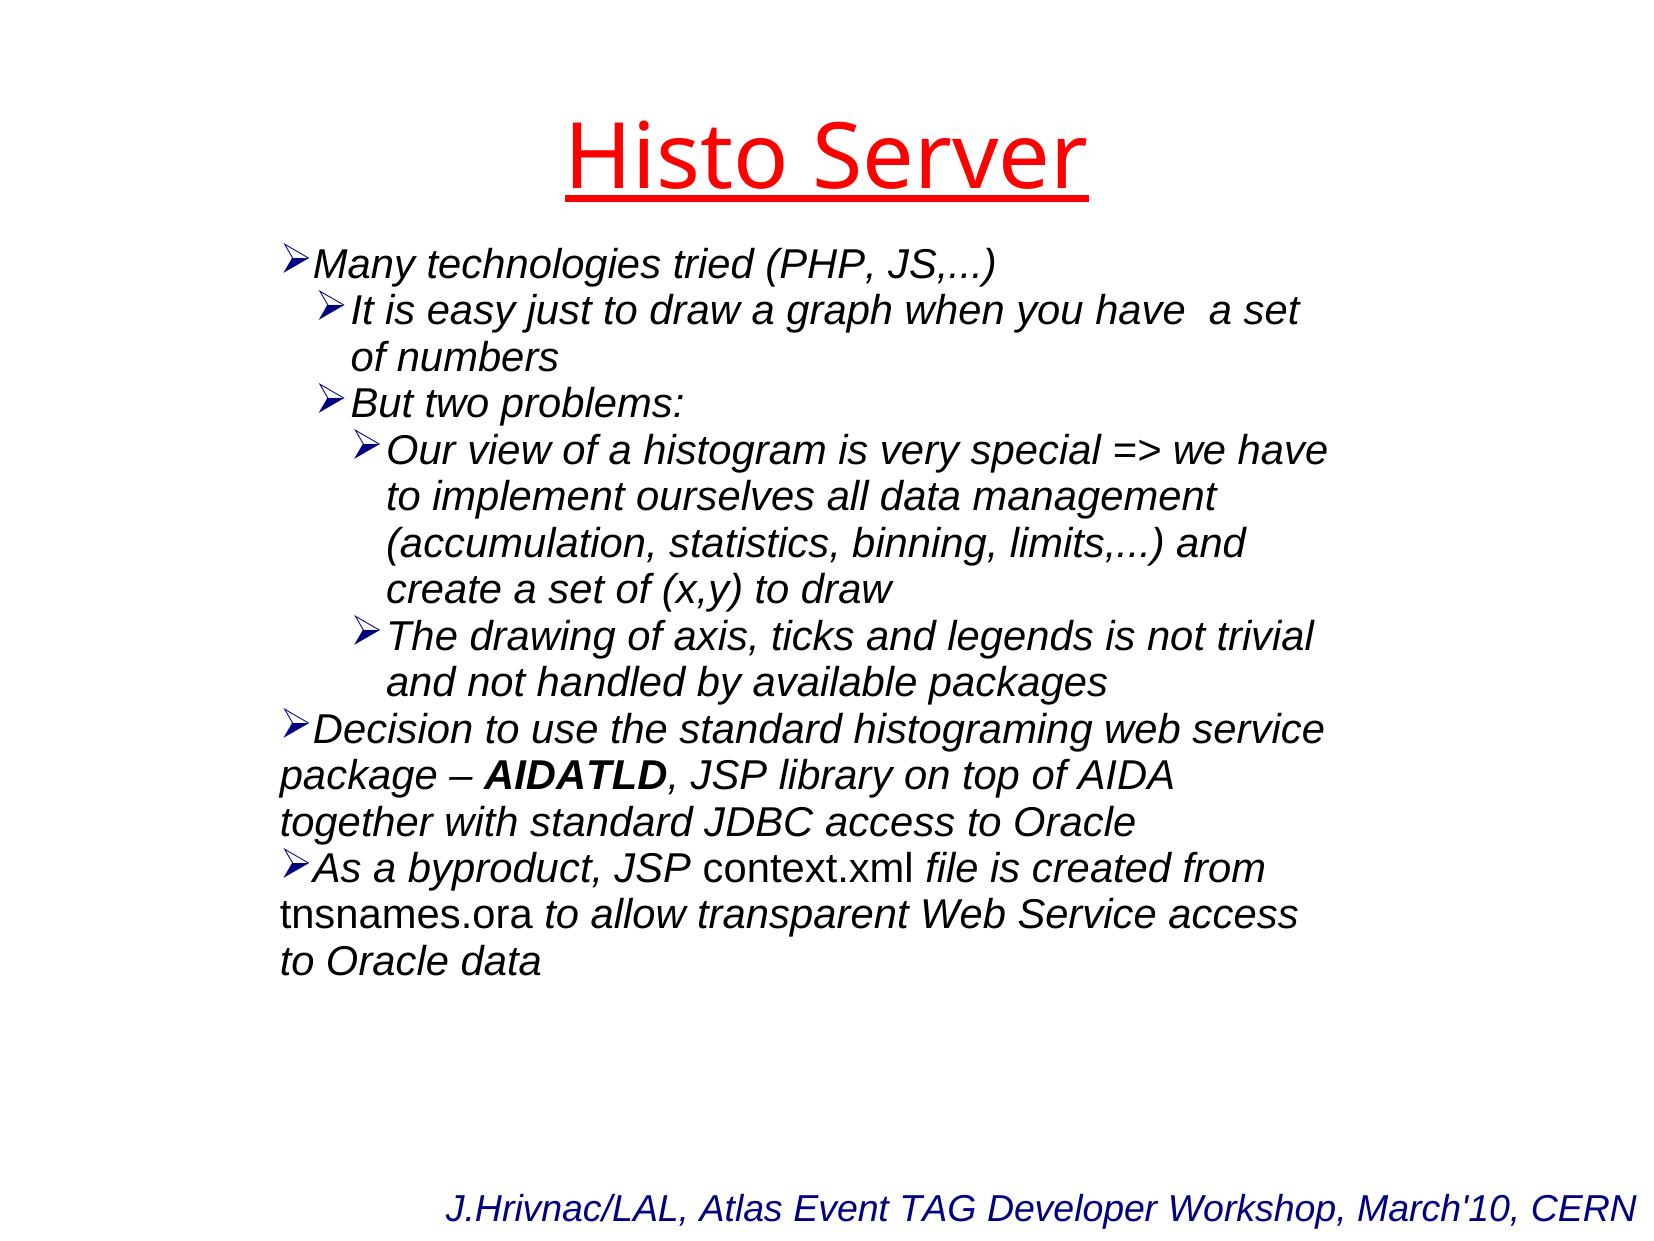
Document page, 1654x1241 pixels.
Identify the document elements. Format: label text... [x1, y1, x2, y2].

title Histo Server [82, 49, 1571, 257]
text_box J.Hrivnac/LAL, Atlas Event TAG Developer Workshop, March'10, CERN [431, 1180, 1653, 1238]
text_box Many technologies tried (PHP, JS,...) It is easy just to draw a graph when you have a set of numbers But two problems: Our view of a histogram is very special => we have to implement ourselves all data management (accumulation, statistics, binning, limits,...) and create a set of (x,y) to draw The drawing of axis, ticks and legends is not trivial and not handled by available packages Decision to use the standard histograming web service package – AIDATLD, JSP library on top of AIDA together with standard JDBC access to Oracle As a byproduct, JSP context.xml file is created from tnsnames.ora to allow transparent Web Service access to Oracle data [264, 233, 1350, 992]
